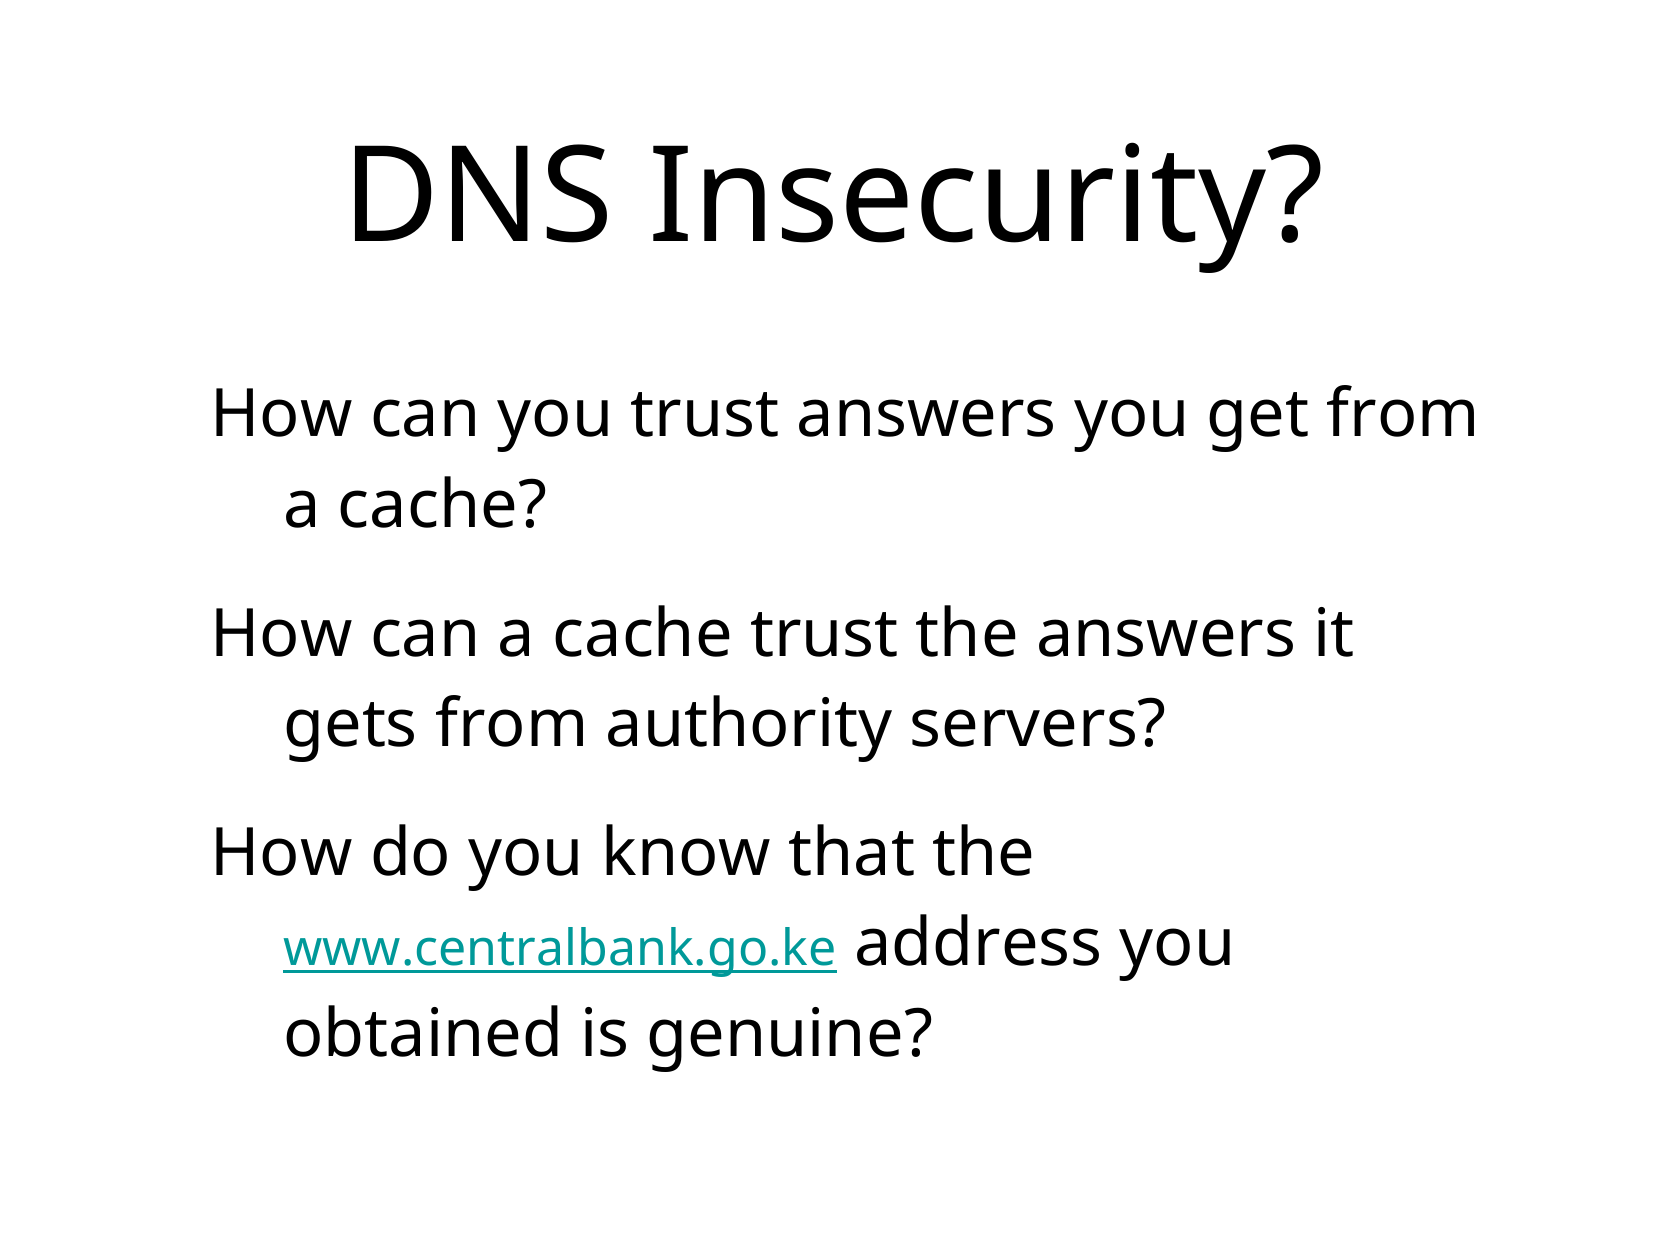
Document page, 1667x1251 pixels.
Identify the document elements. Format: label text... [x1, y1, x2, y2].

list How can you trust answers you get from a cache? How can a cache trust the answers it gets from authority servers? How do you know that the www.centralbank.go.ke address you obtained is genuine? [162, 354, 1505, 1088]
title DNS Insecurity? [162, 33, 1505, 346]
